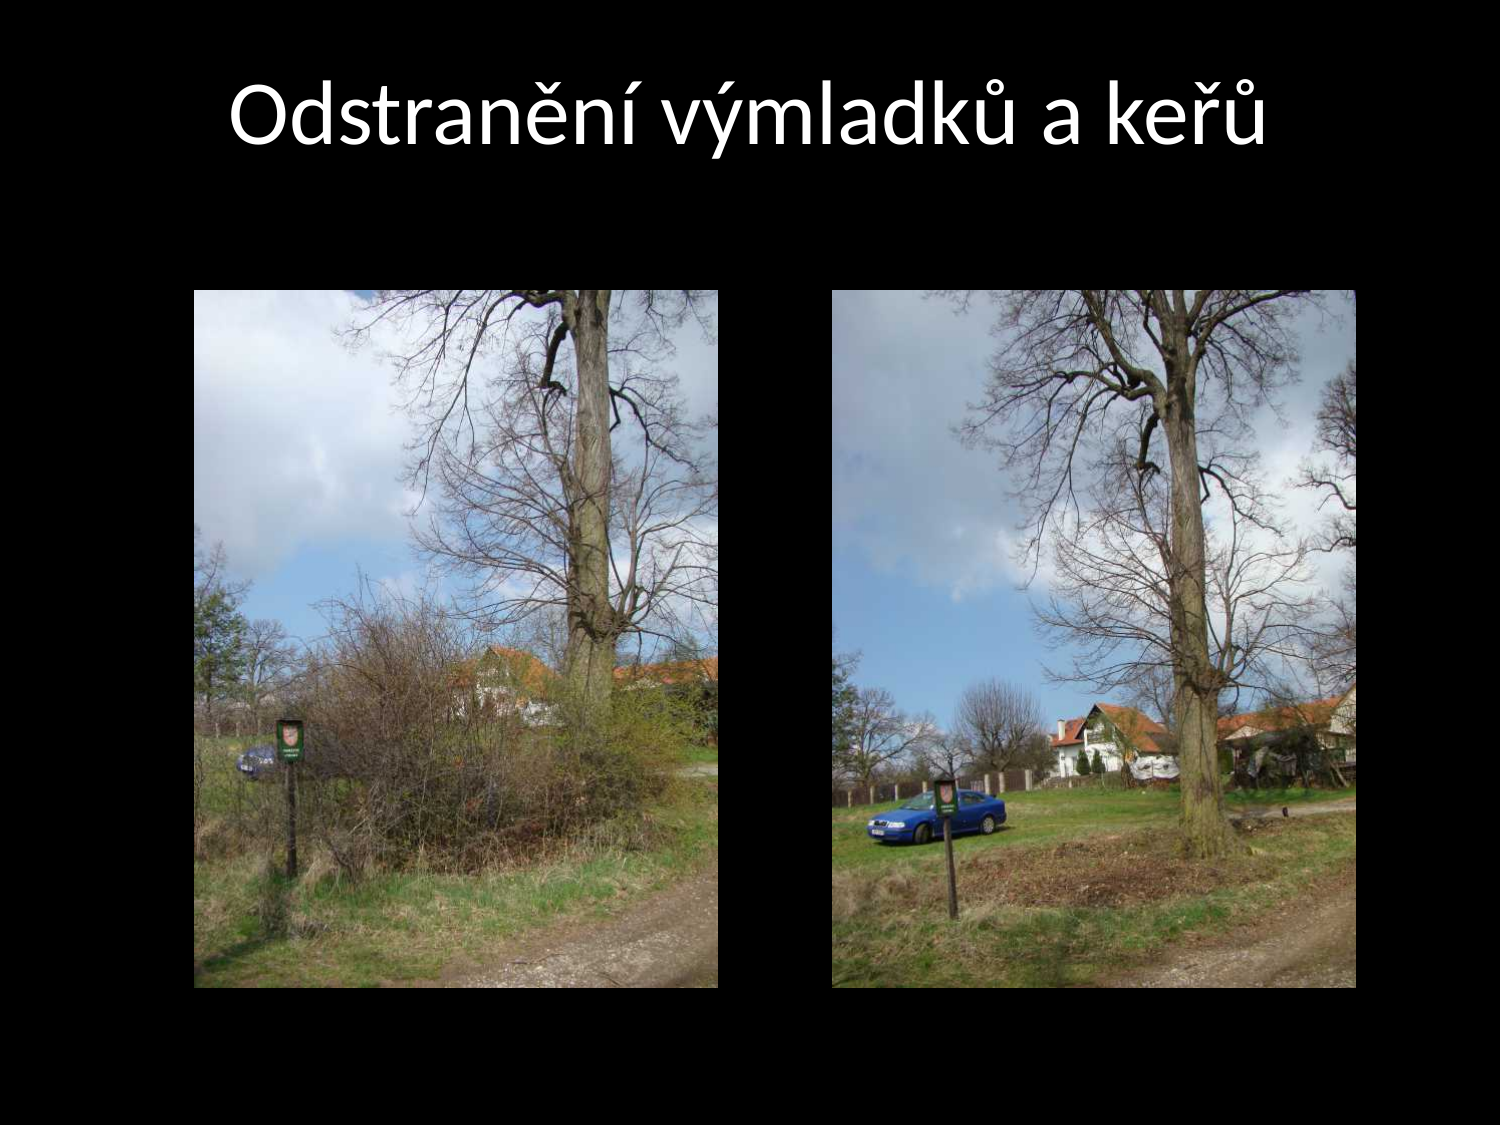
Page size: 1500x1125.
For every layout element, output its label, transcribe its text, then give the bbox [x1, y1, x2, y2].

title Odstranění výmladků a keřů [75, 45, 1425, 233]
picture [832, 290, 1356, 988]
picture [194, 290, 718, 988]
